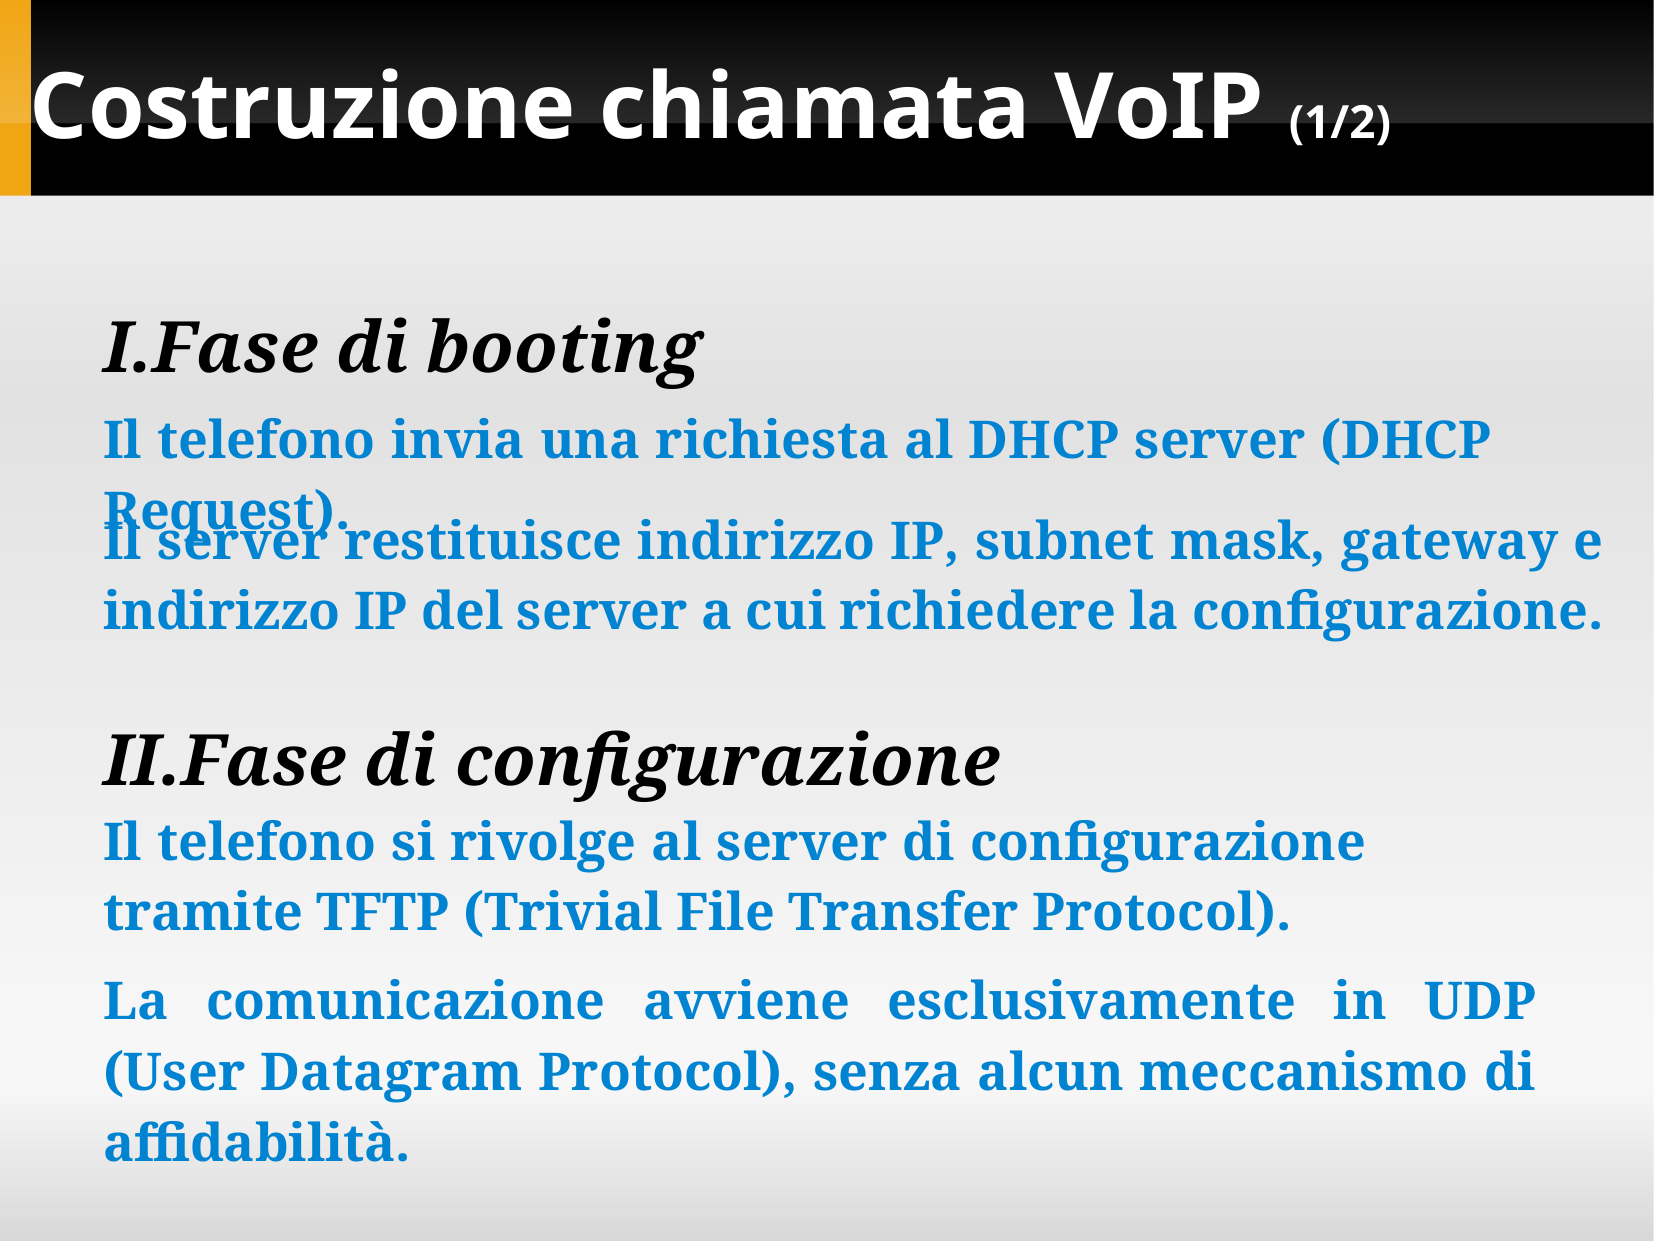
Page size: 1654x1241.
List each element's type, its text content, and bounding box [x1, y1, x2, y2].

text_box La comunicazione avviene esclusivamente in UDP (User Datagram Protocol), senza alcun meccanismo di affidabilità. [88, 956, 1565, 1097]
text_box Il server restituisce indirizzo IP, subnet mask, gateway e indirizzo IP del server a cui richiedere la configurazione. [88, 496, 1625, 636]
text_box Fase di booting [88, 289, 1565, 390]
picture [0, 0, 1654, 1241]
text_box Fase di configurazione [88, 702, 1565, 797]
title Costruzione chiamata VoIP (1/2) [29, 0, 1625, 208]
text_box Il telefono si rivolge al server di configurazione tramite TFTP (Trivial File Transfer Protocol). [88, 797, 1565, 937]
text_box Il telefono invia una richiesta al DHCP server (DHCP Request). [88, 395, 1625, 491]
